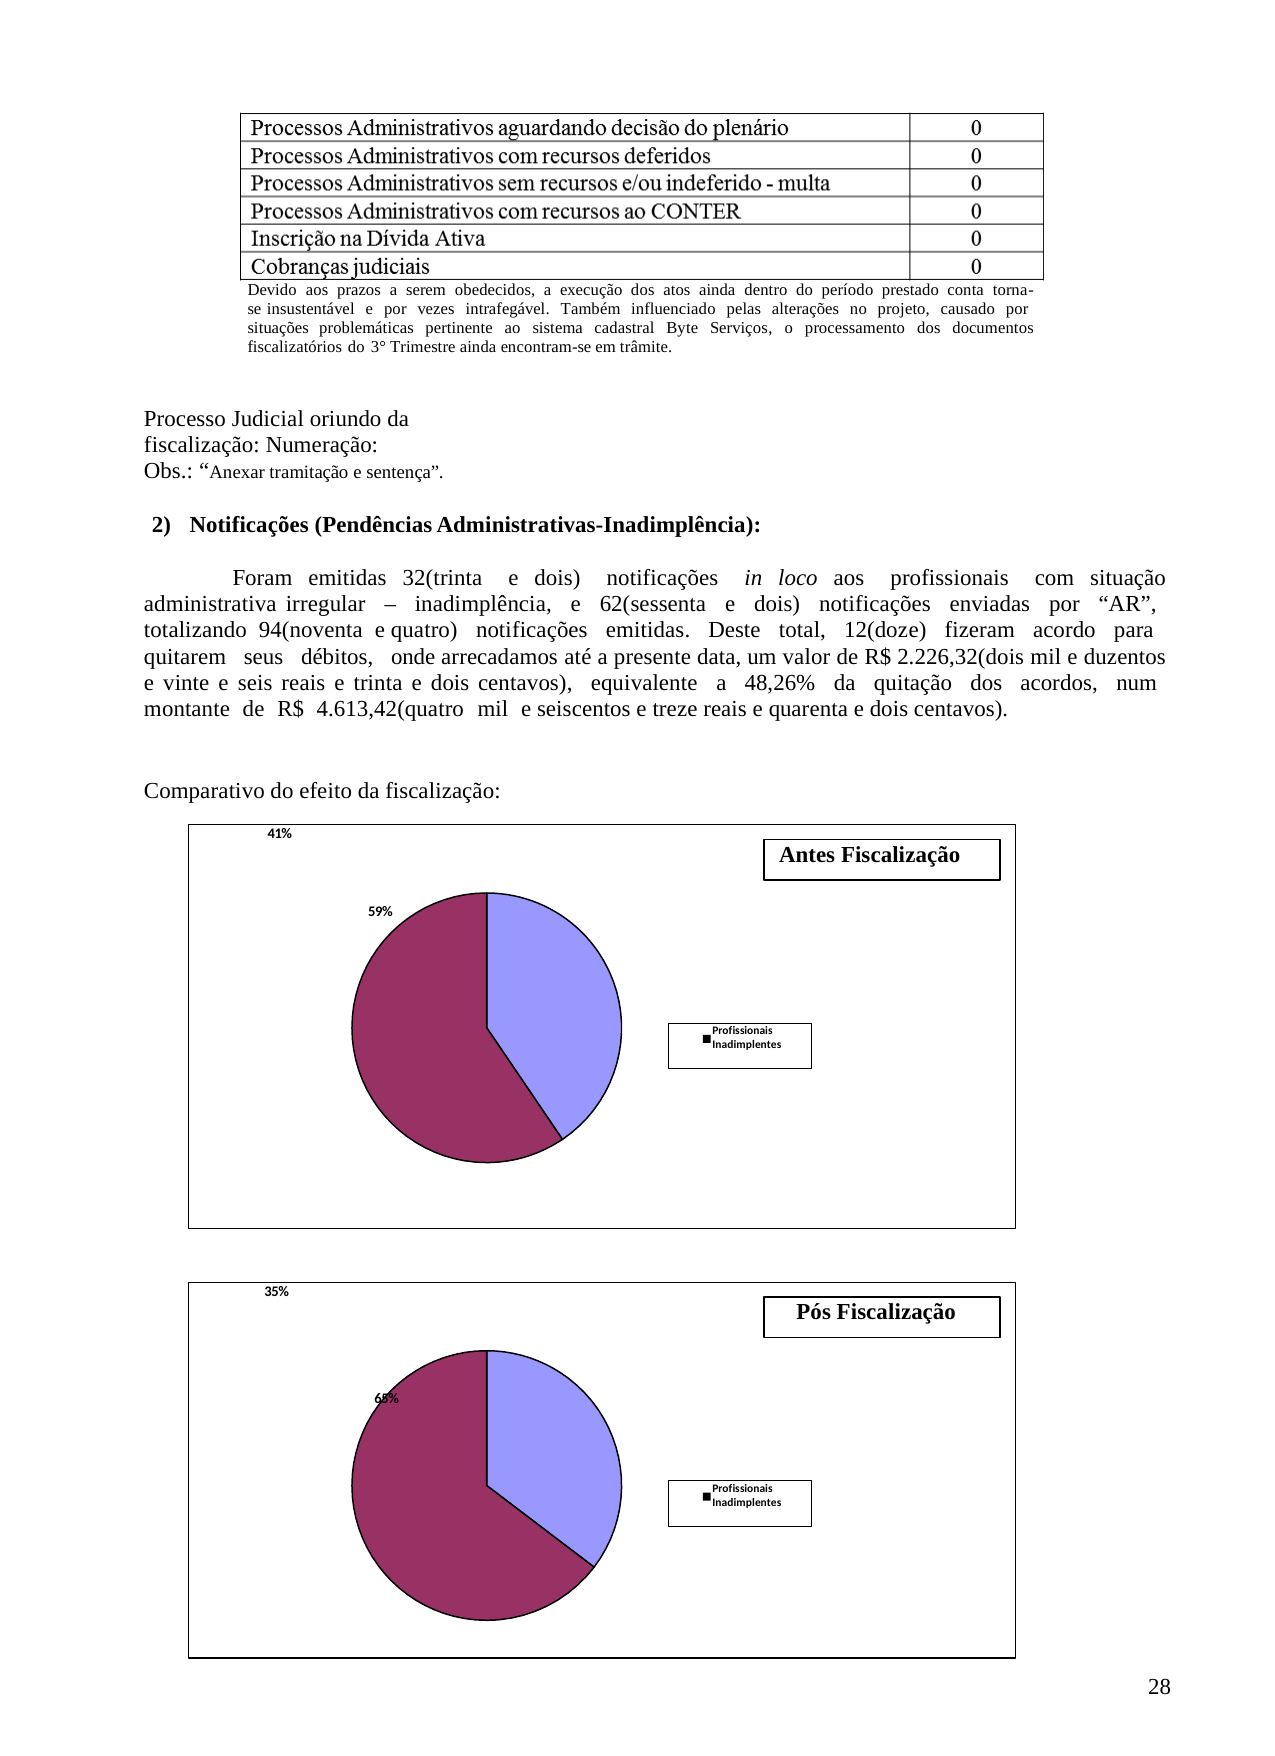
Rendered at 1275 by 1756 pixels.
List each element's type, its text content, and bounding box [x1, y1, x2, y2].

text_box Profissionais Inadimplentes [668, 1022, 811, 1069]
text_box Profissionais Inadimplentes [668, 1480, 811, 1527]
text_box 22 [1143, 1671, 1176, 1705]
text_box Devido aos prazos a serem obedecidos, a execução dos atos ainda dentro do período prestado conta torna-se insustentável e por vezes intrafegável. Também influenciado pelas alterações no projeto, causado por situações problemáticas pertinente ao sistema cadastral Byte Serviços, o processamento dos documentos fiscalizatórios do 3° Trimestre ainda encontram-se em trâmite. Processo Judicial oriundo da fiscalização: Numeração: Obs.: “Anexar tramitação e sentença”. 2) Notificações (Pendências Administrativas-Inadimplência): Foram emitidas 32(trinta e dois) notificações in loco aos profissionais com situação administrativa irregular – inadimplência, e 62(sessenta e dois) notificações enviadas por “AR”, totalizando 94(noventa e quatro) notificações emitidas. Deste total, 12(doze) fizeram acordo para quitarem seus débitos, onde arrecadamos até a presente data, um valor de R$ 2.226,32(dois mil e duzentos e vinte e seis reais e trinta e dois centavos), equivalente a 48,26% da quitação dos acordos, num montante de R$ 4.613,42(quatro mil e seiscentos e treze reais e quarenta e dois centavos). Comparativo do efeito da fiscalização: [141, 279, 1174, 800]
text_box Antes Fiscalização [763, 839, 1000, 880]
text_box 41% 59% [188, 824, 1016, 1229]
text_box Pós Fiscalização [763, 1296, 1000, 1338]
text_box 35% 65% [188, 1282, 1016, 1659]
picture [240, 107, 1044, 295]
